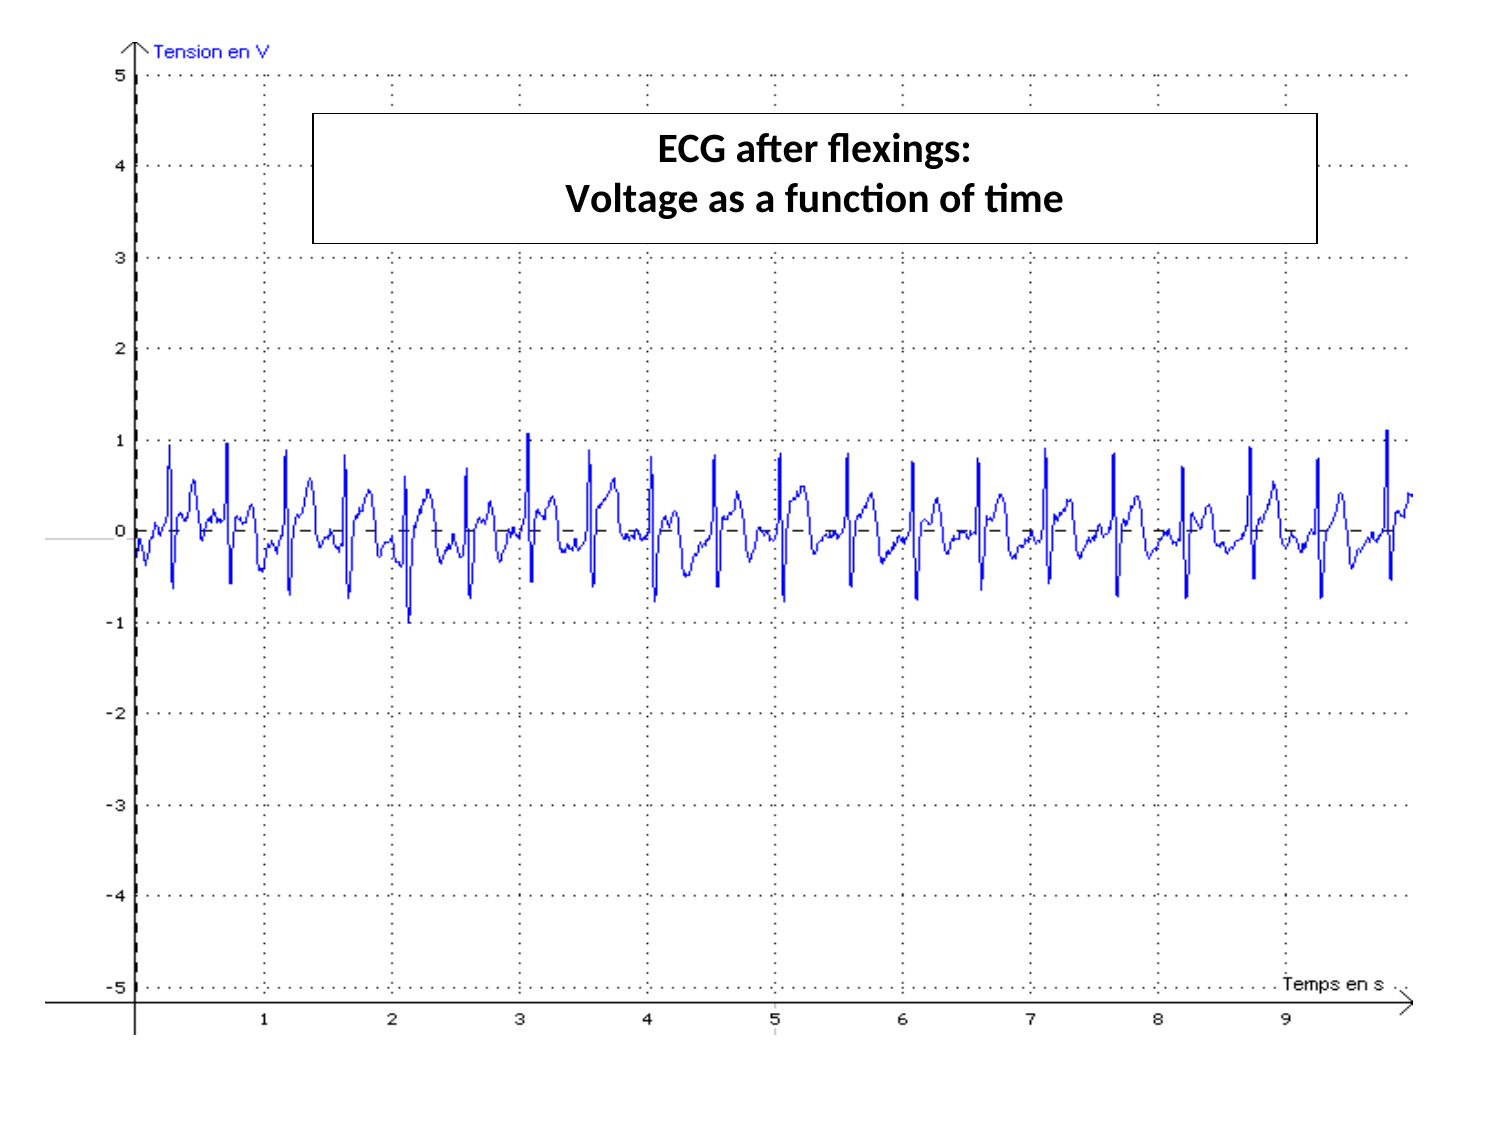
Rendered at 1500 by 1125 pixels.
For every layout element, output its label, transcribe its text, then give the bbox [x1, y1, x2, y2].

picture [45, 42, 1413, 1035]
text_box ECG after flexings: Voltage as a function of time [312, 113, 1317, 244]
